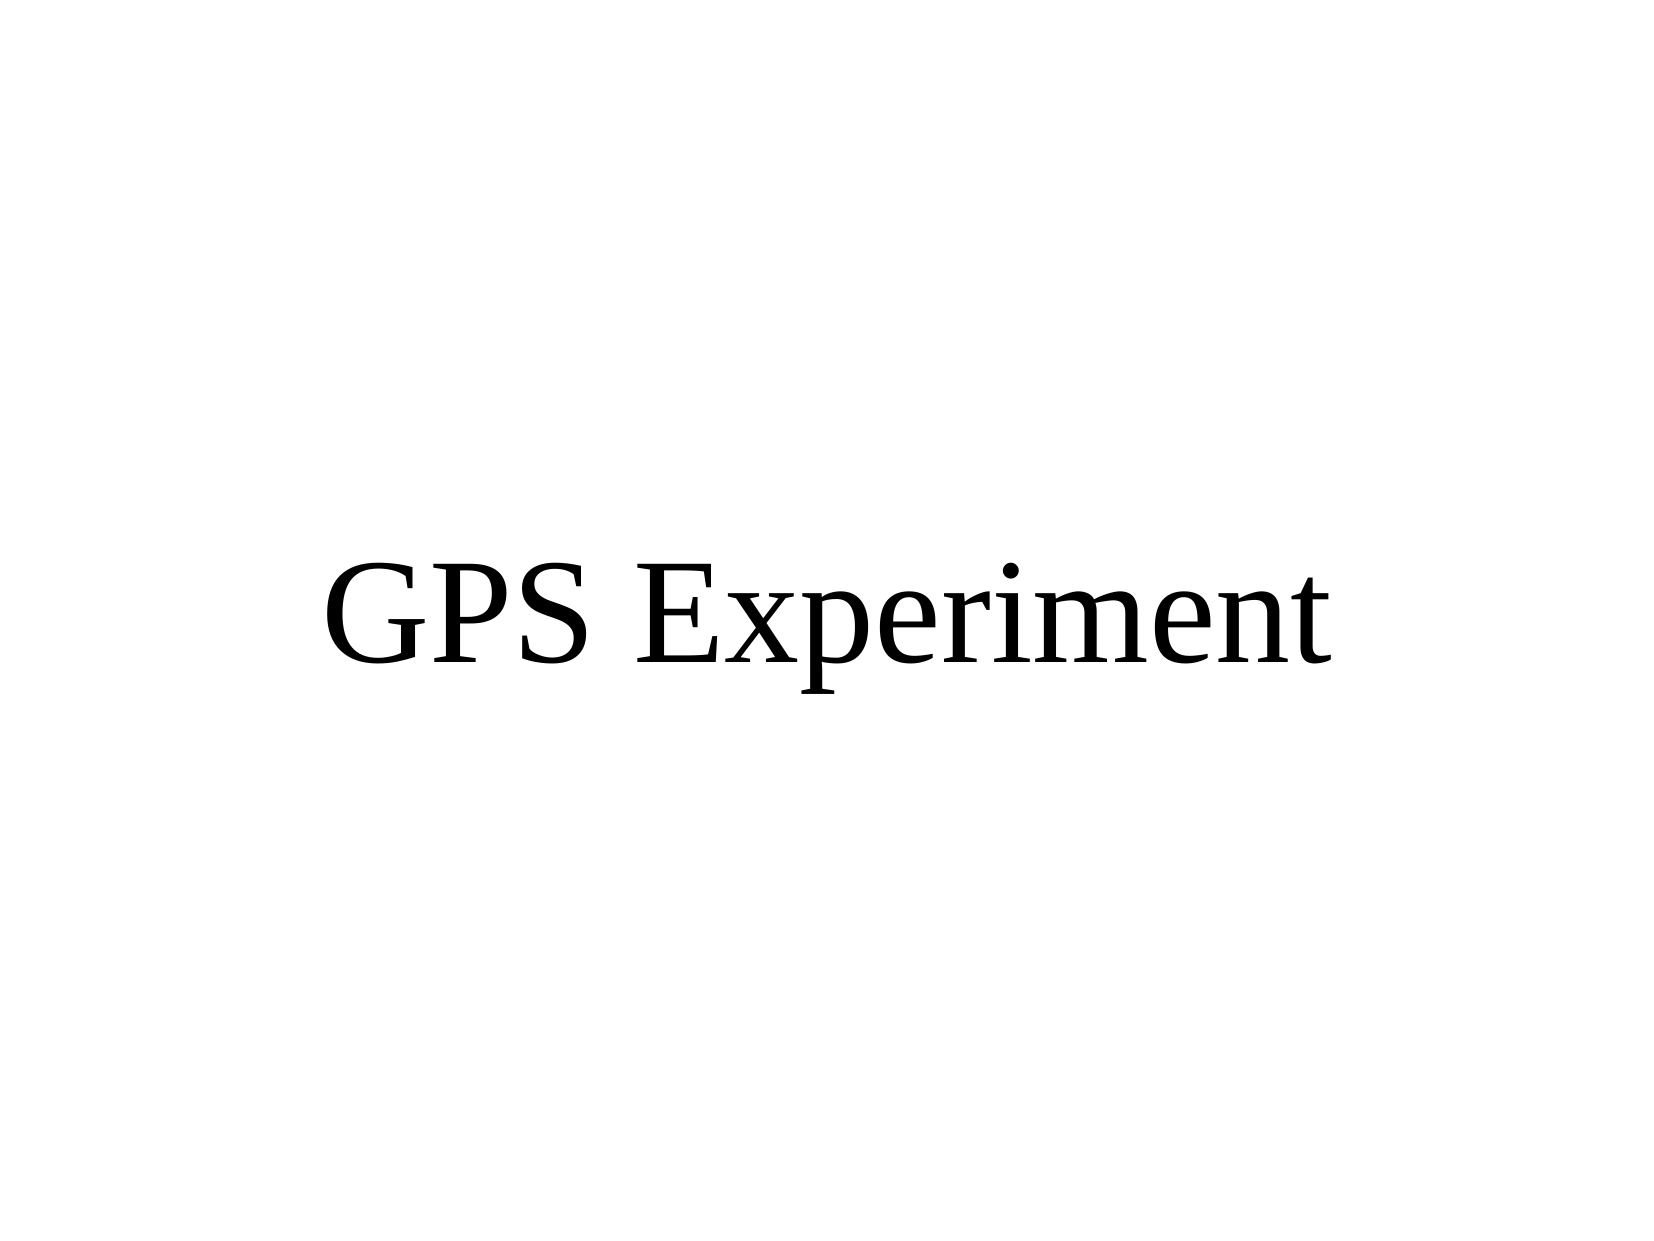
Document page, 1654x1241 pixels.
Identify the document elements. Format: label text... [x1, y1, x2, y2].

title GPS Experiment [121, 508, 1534, 716]
